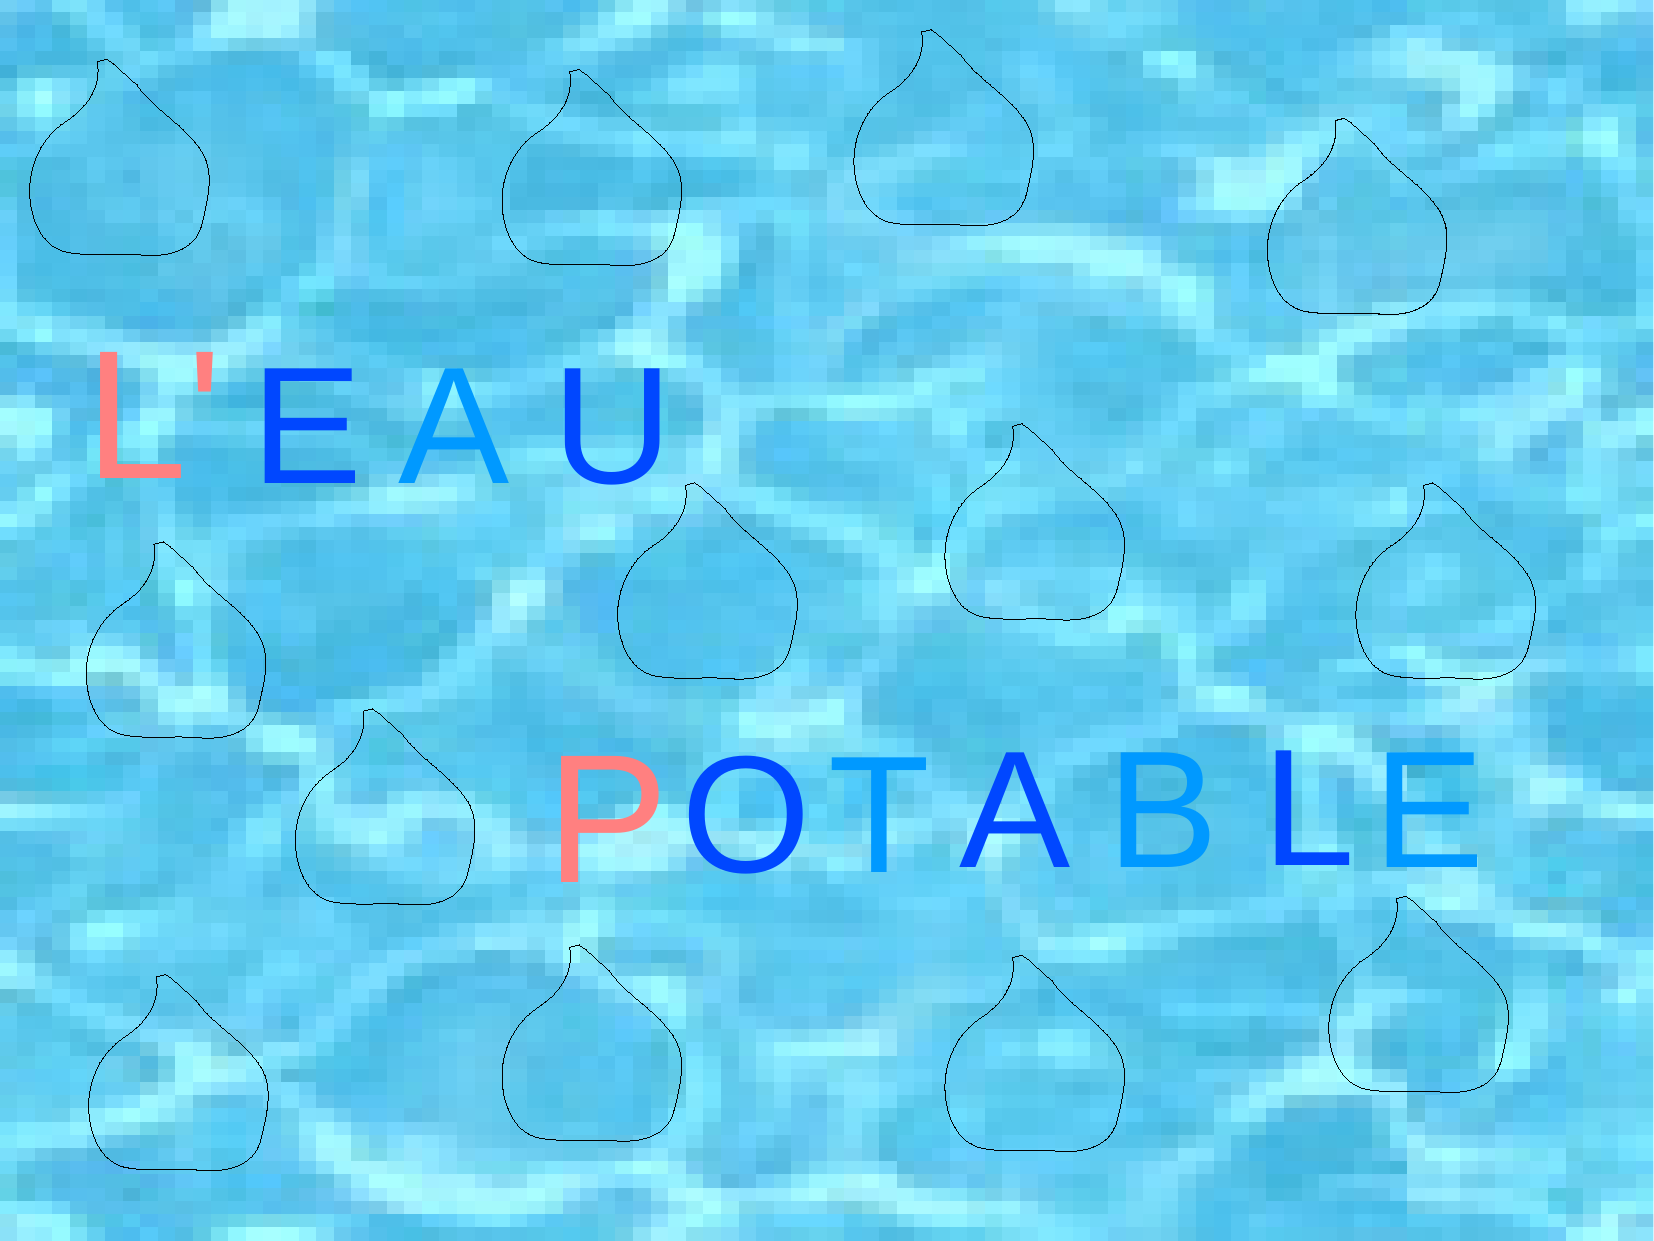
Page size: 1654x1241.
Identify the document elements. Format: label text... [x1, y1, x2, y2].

text_box [502, 944, 682, 1142]
text_box [853, 29, 1034, 226]
text_box L' [70, 304, 238, 525]
text_box P [531, 708, 680, 929]
text_box [1267, 118, 1447, 315]
text_box [1328, 910, 1509, 1093]
text_box [86, 541, 266, 739]
text_box [1355, 482, 1536, 680]
text_box T [813, 714, 945, 916]
text_box [502, 69, 682, 266]
text_box E [236, 324, 355, 591]
text_box U [537, 324, 657, 526]
text_box [617, 482, 798, 680]
text_box B [1092, 708, 1241, 916]
text_box [29, 59, 210, 256]
text_box O [666, 714, 813, 916]
text_box A [944, 708, 1092, 916]
text_box L [1248, 707, 1367, 944]
text_box [88, 974, 269, 1171]
text_box A [383, 324, 502, 526]
text_box [944, 955, 1125, 1152]
text_box [295, 708, 475, 905]
text_box E [1358, 708, 1506, 910]
picture [0, 0, 1654, 1241]
text_box [944, 423, 1125, 621]
